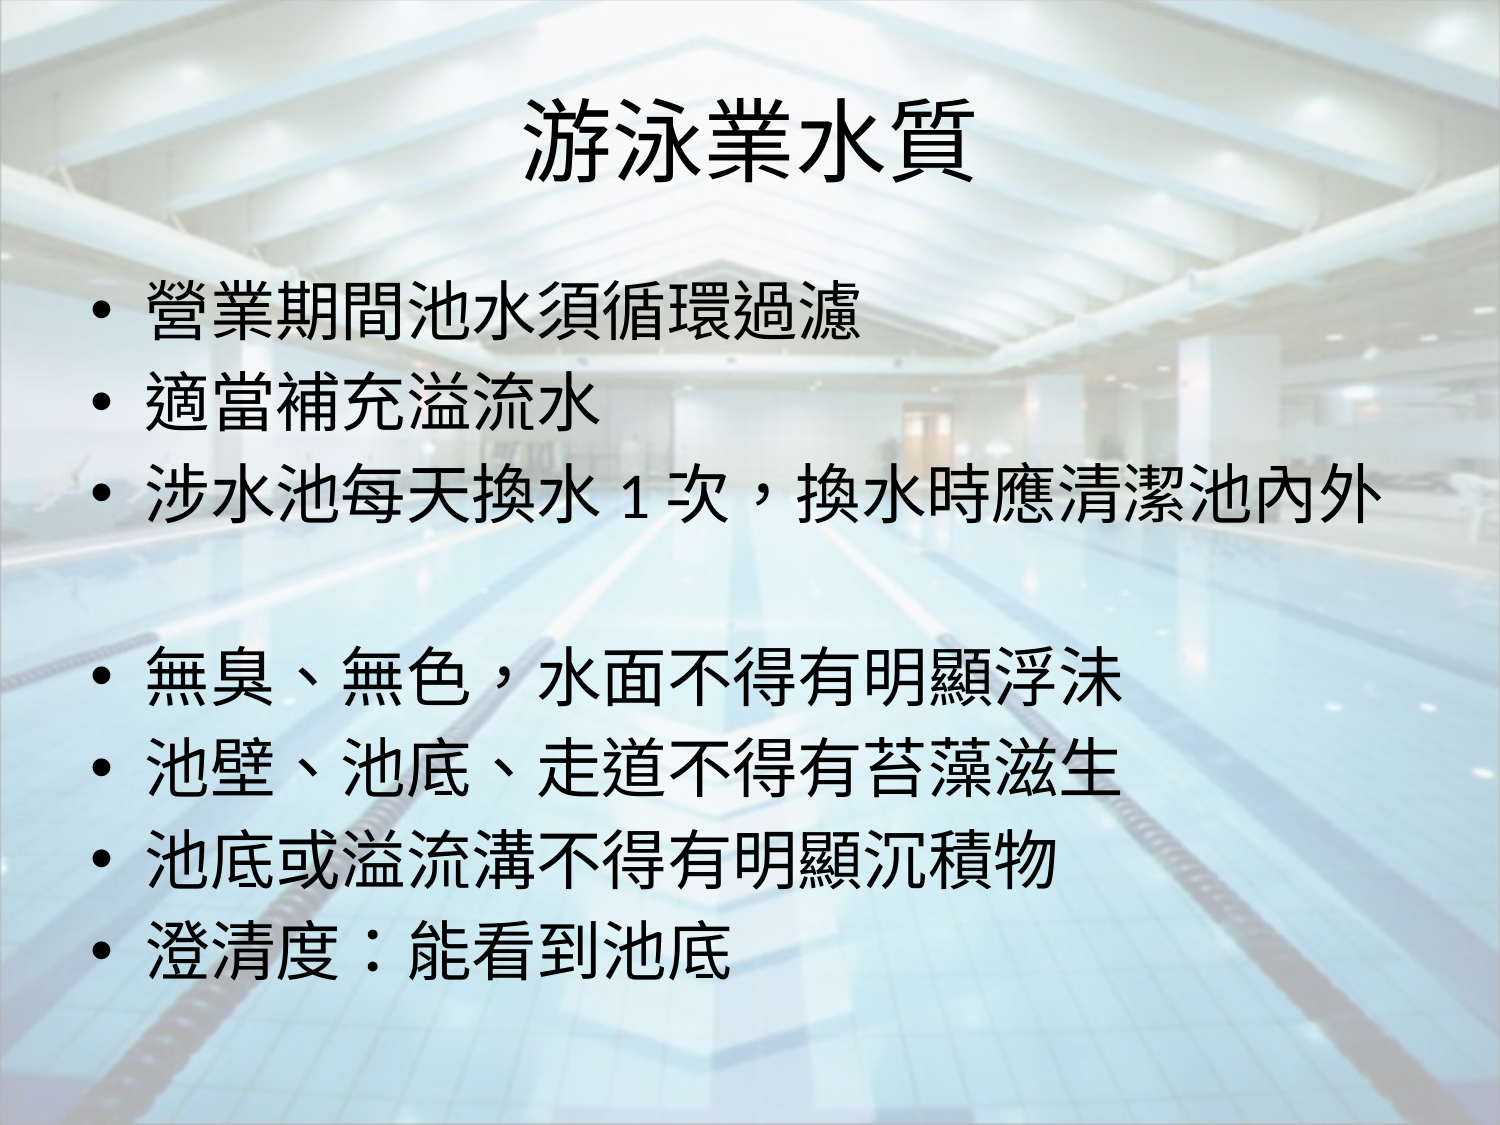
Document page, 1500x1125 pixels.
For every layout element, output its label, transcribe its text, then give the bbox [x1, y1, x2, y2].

title 游泳業水質 [75, 45, 1425, 233]
list 營業期間池水須循環過濾 適當補充溢流水 涉水池每天換水1次，換水時應清潔池內外 無臭、無色，水面不得有明顯浮沬 池壁、池底、走道不得有苔藻滋生 池底或溢流溝不得有明顯沉積物 澄清度：能看到池底 [75, 262, 1425, 1005]
